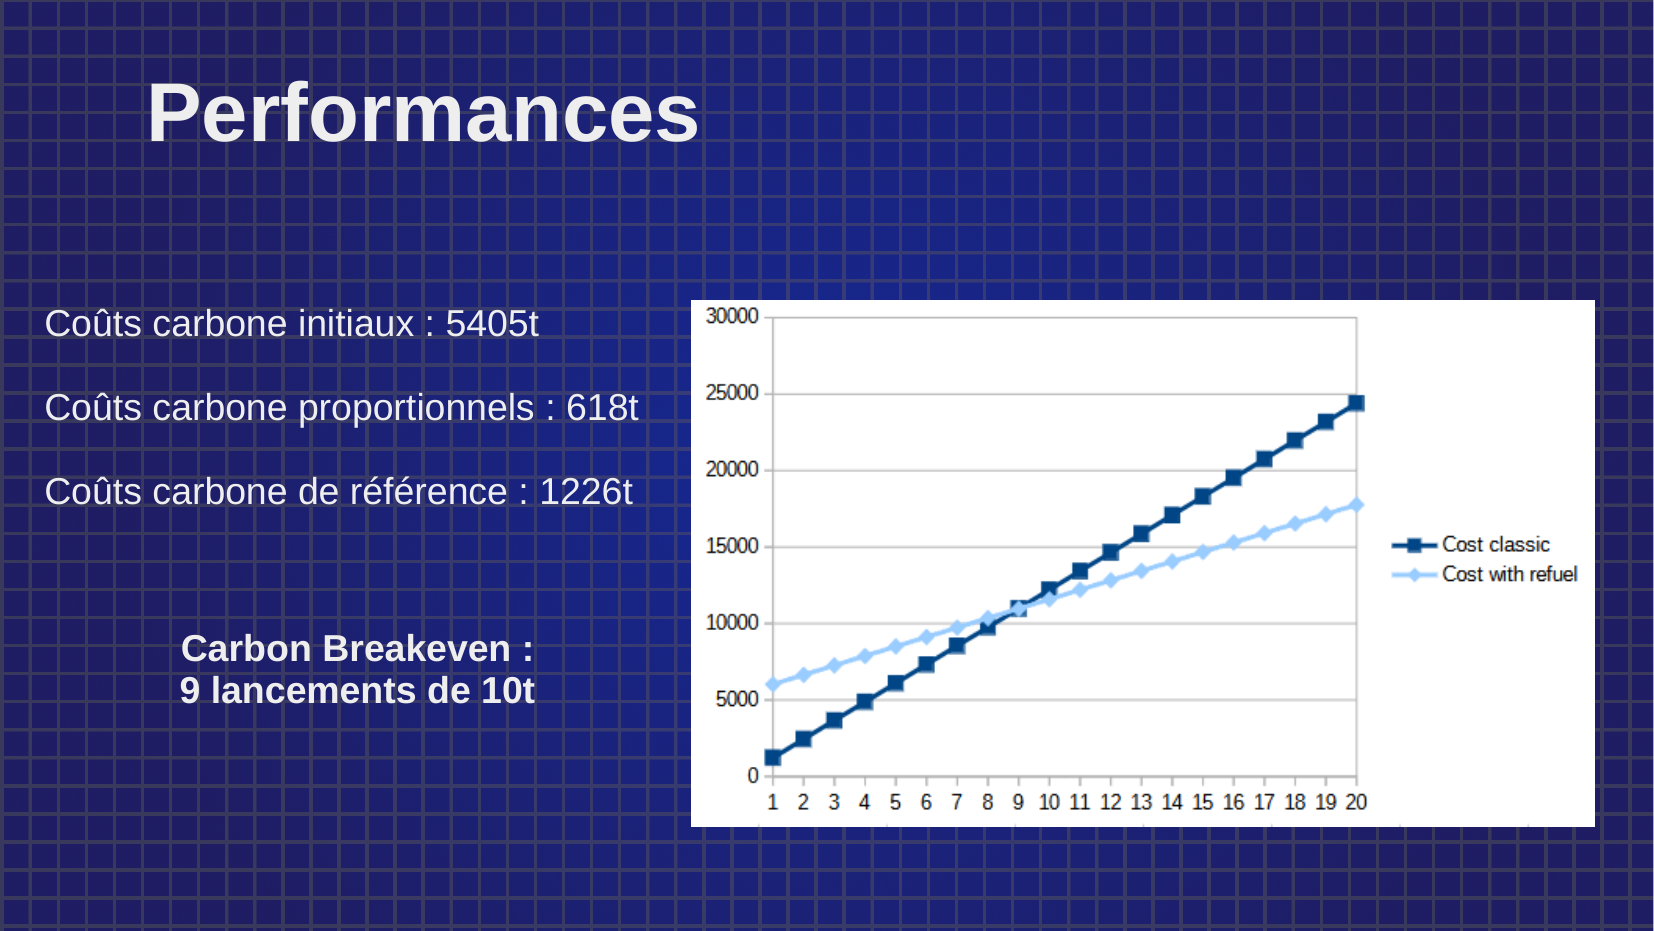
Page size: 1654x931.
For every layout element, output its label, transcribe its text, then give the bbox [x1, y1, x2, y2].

text_box Carbon Breakeven : 9 lancements de 10t [164, 620, 562, 719]
text_box Performances [131, 59, 717, 167]
text_box Coûts carbone initiaux : 5405t Coûts carbone proportionnels : 618t Coûts carbone de référence : 1226t [29, 295, 680, 886]
picture [0, 0, 1654, 931]
